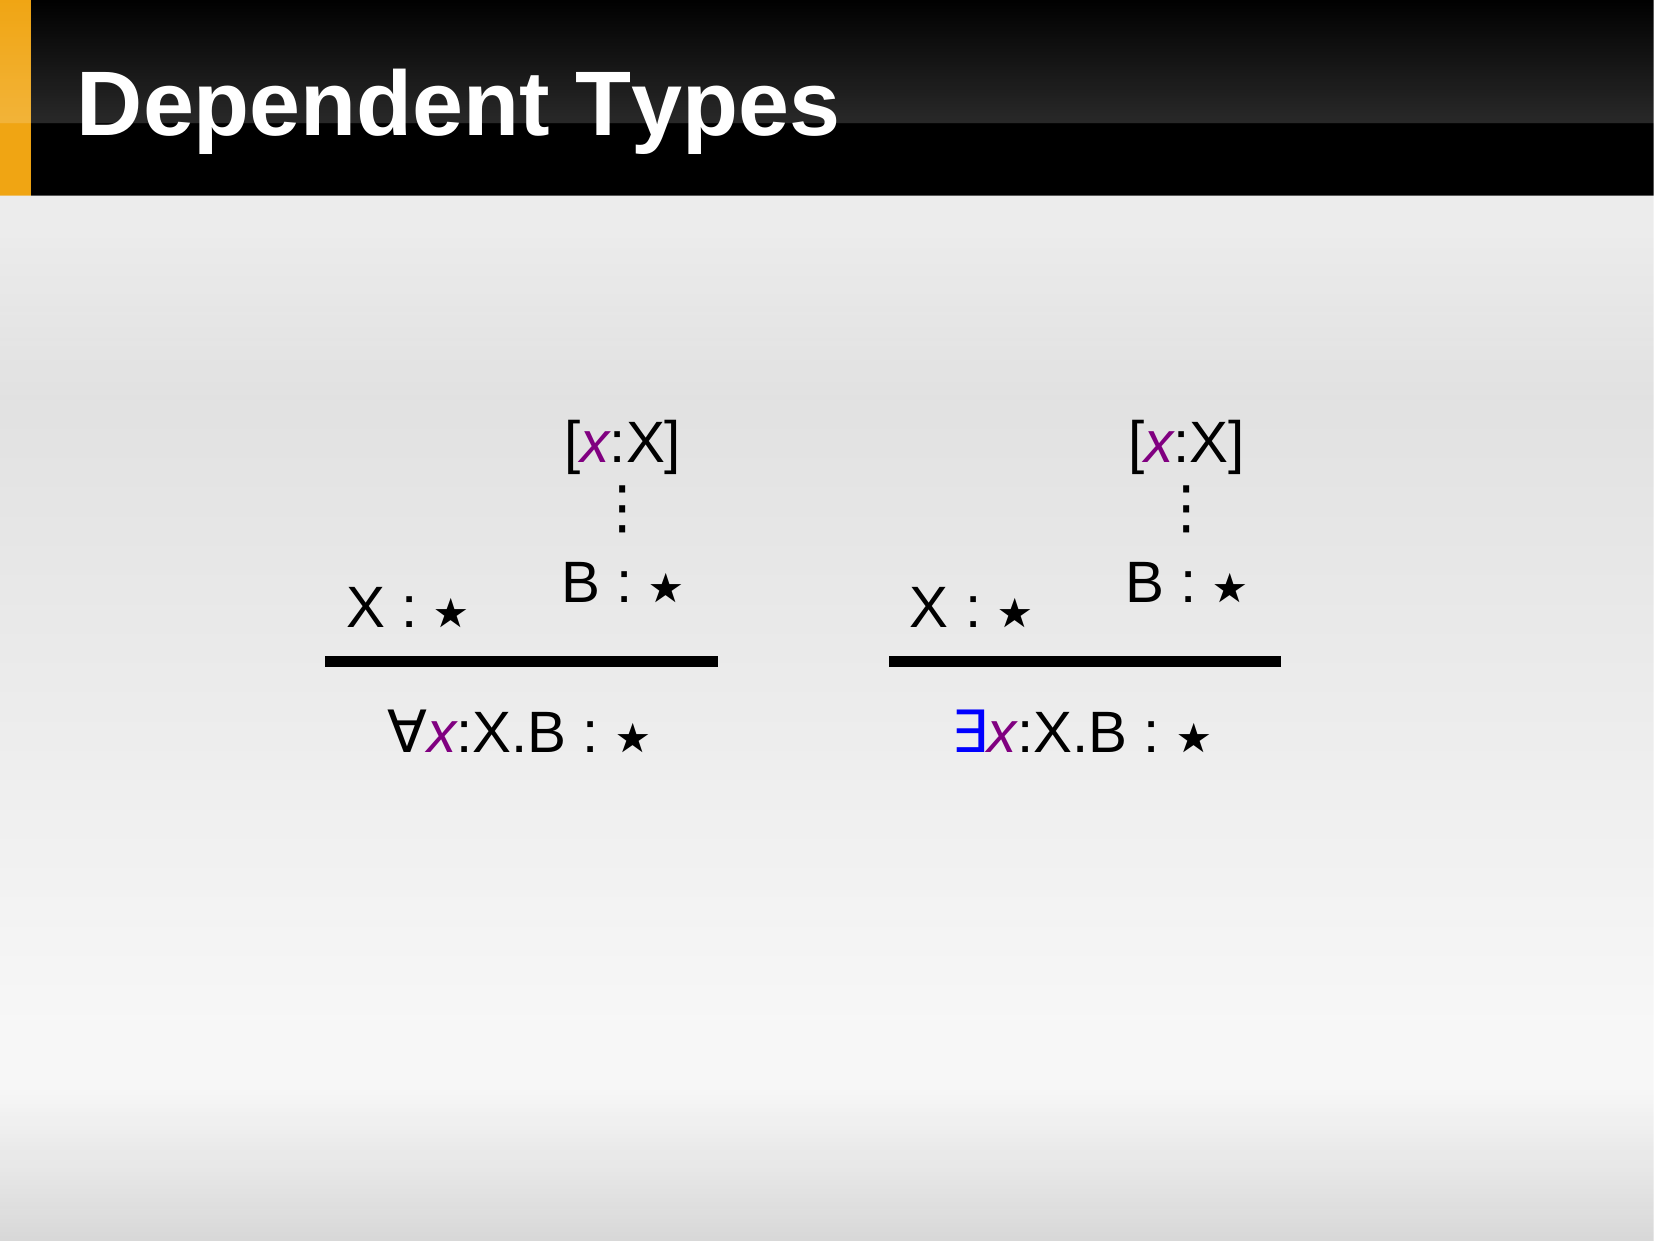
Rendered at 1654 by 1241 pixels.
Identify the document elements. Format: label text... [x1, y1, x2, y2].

text_box [x:X] ⋮ B : ★ [546, 402, 714, 648]
text_box [x:X] ⋮ B : ★ [1110, 402, 1278, 648]
text_box ∀x:X.B : ★ [372, 682, 690, 773]
picture [0, 0, 1654, 1241]
text_box X : ★ [895, 557, 1079, 646]
text_box X : ★ [331, 557, 515, 646]
title Dependent Types [76, 0, 1565, 208]
text_box ∃x:X.B : ★ [936, 682, 1254, 773]
